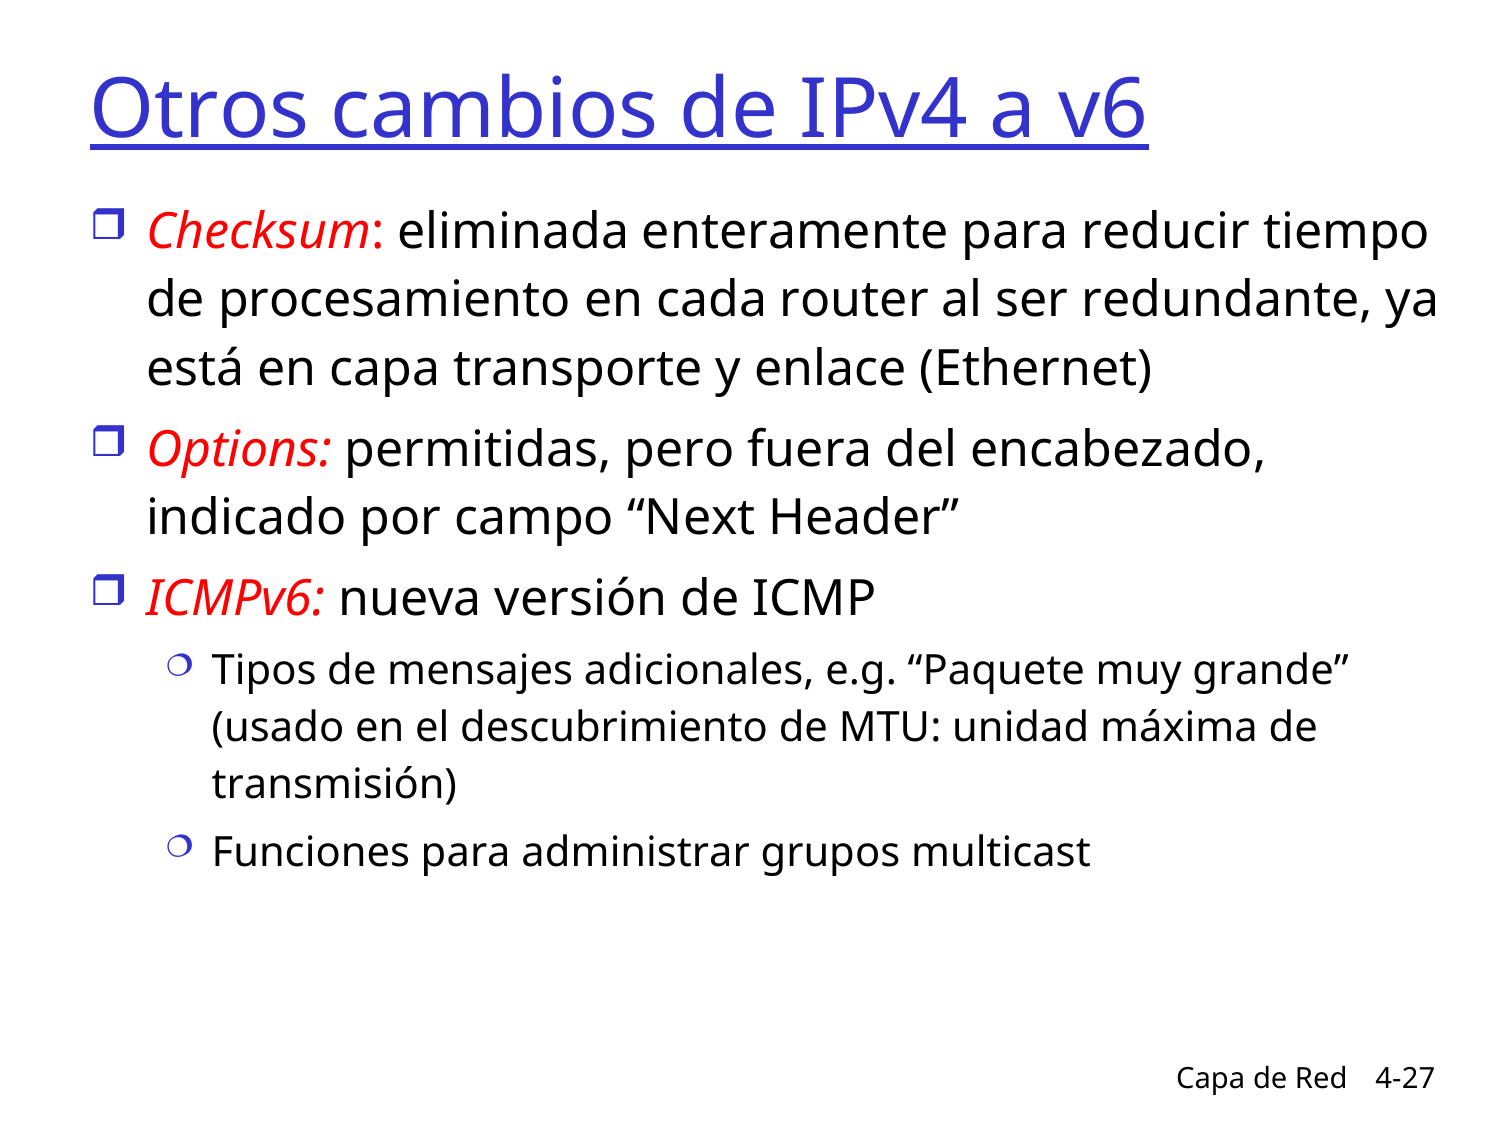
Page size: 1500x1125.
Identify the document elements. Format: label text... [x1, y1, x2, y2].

list Checksum: eliminada enteramente para reducir tiempo de procesamiento en cada router al ser redundante, ya está en capa transporte y enlace (Ethernet) Options: permitidas, pero fuera del encabezado, indicado por campo “Next Header” ICMPv6: nueva versión de ICMP Tipos de mensajes adicionales, e.g. “Paquete muy grande” (usado en el descubrimiento de MTU: unidad máxima de transmisión) Funciones para administrar grupos multicast [75, 187, 1463, 1044]
title Otros cambios de IPv4 a v6 [75, 15, 1463, 187]
